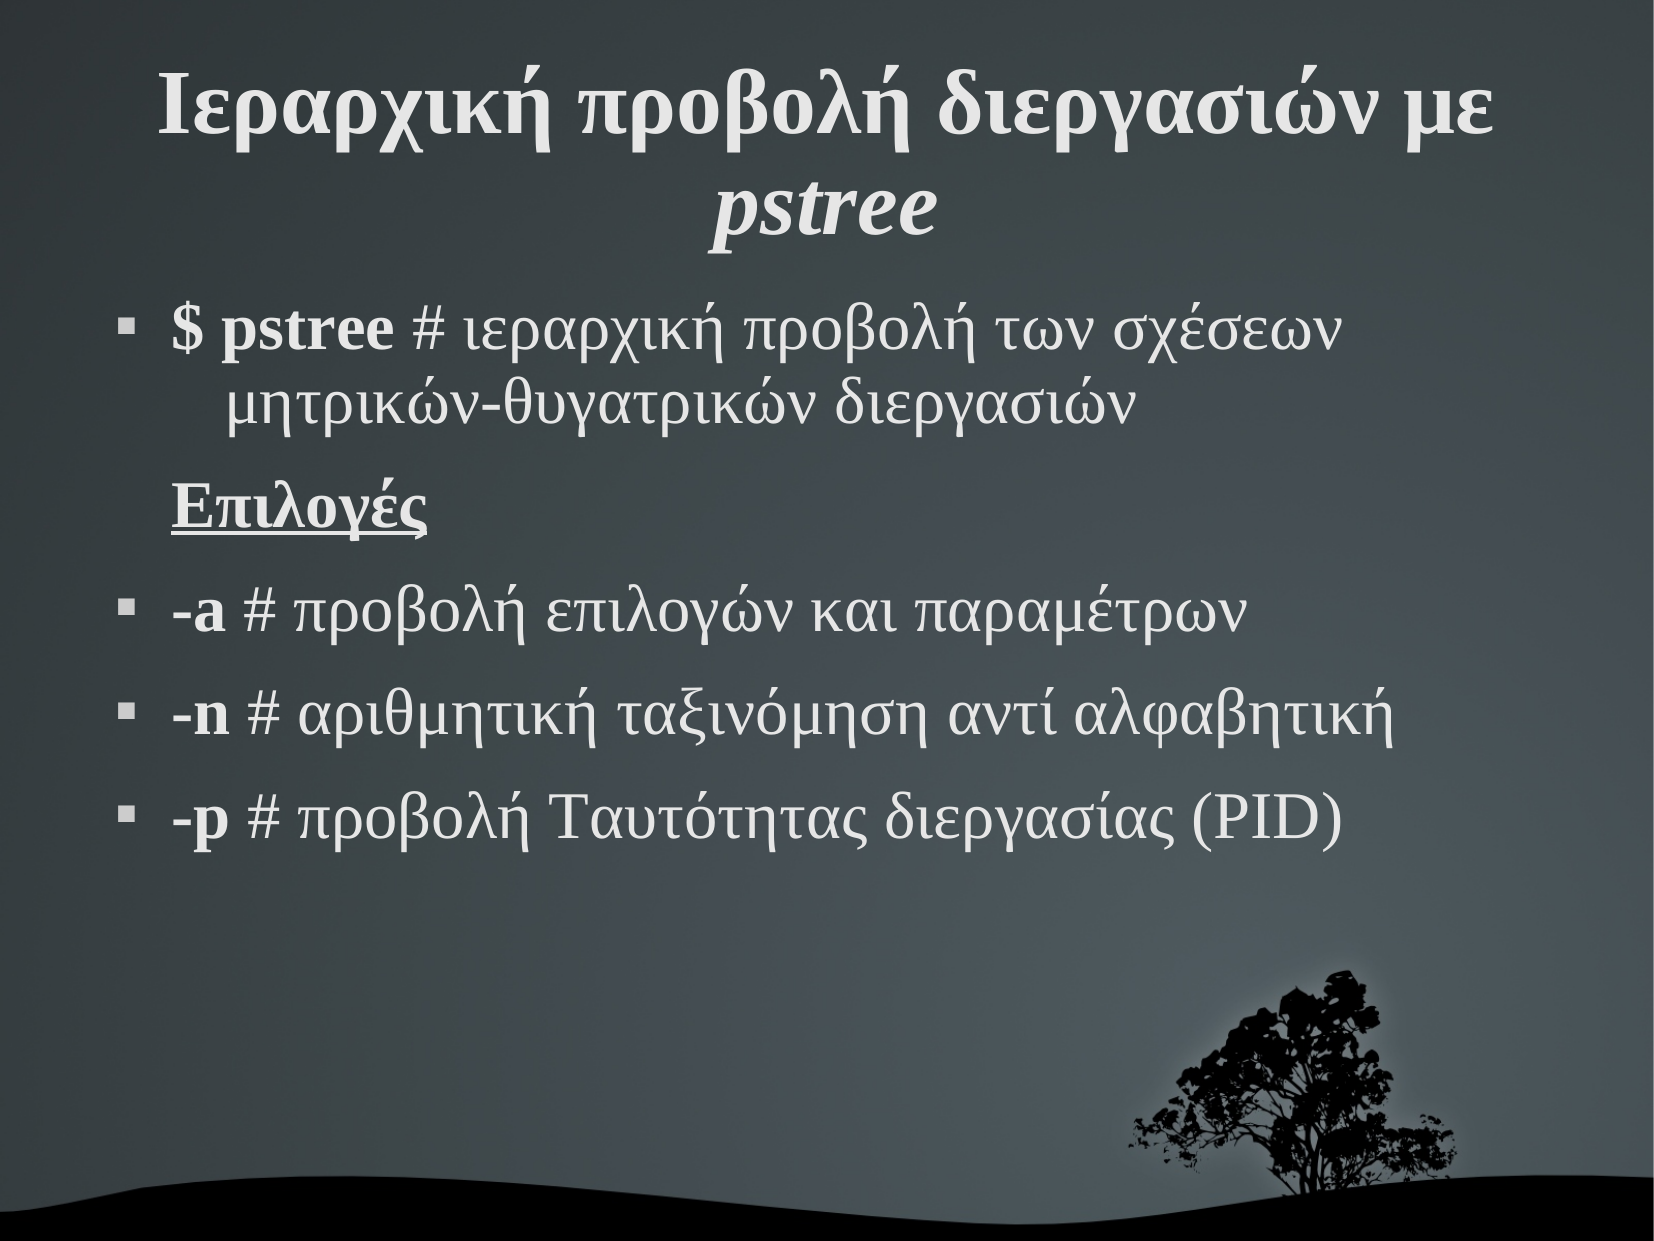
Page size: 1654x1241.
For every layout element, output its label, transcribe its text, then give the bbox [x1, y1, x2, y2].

list $ pstree # ιεραρχική προβολή των σχέσεων μητρικών-θυγατρικών διεργασιών Επιλογές -a # προβολή επιλογών και παραμέτρων -n # αριθμητική ταξινόμηση αντί αλφαβητική -p # προβολή Ταυτότητας διεργασίας (PID) [82, 290, 1571, 1109]
title Ιεραρχική προβολή διεργασιών με pstree [82, 33, 1571, 273]
picture [0, 0, 1654, 1241]
